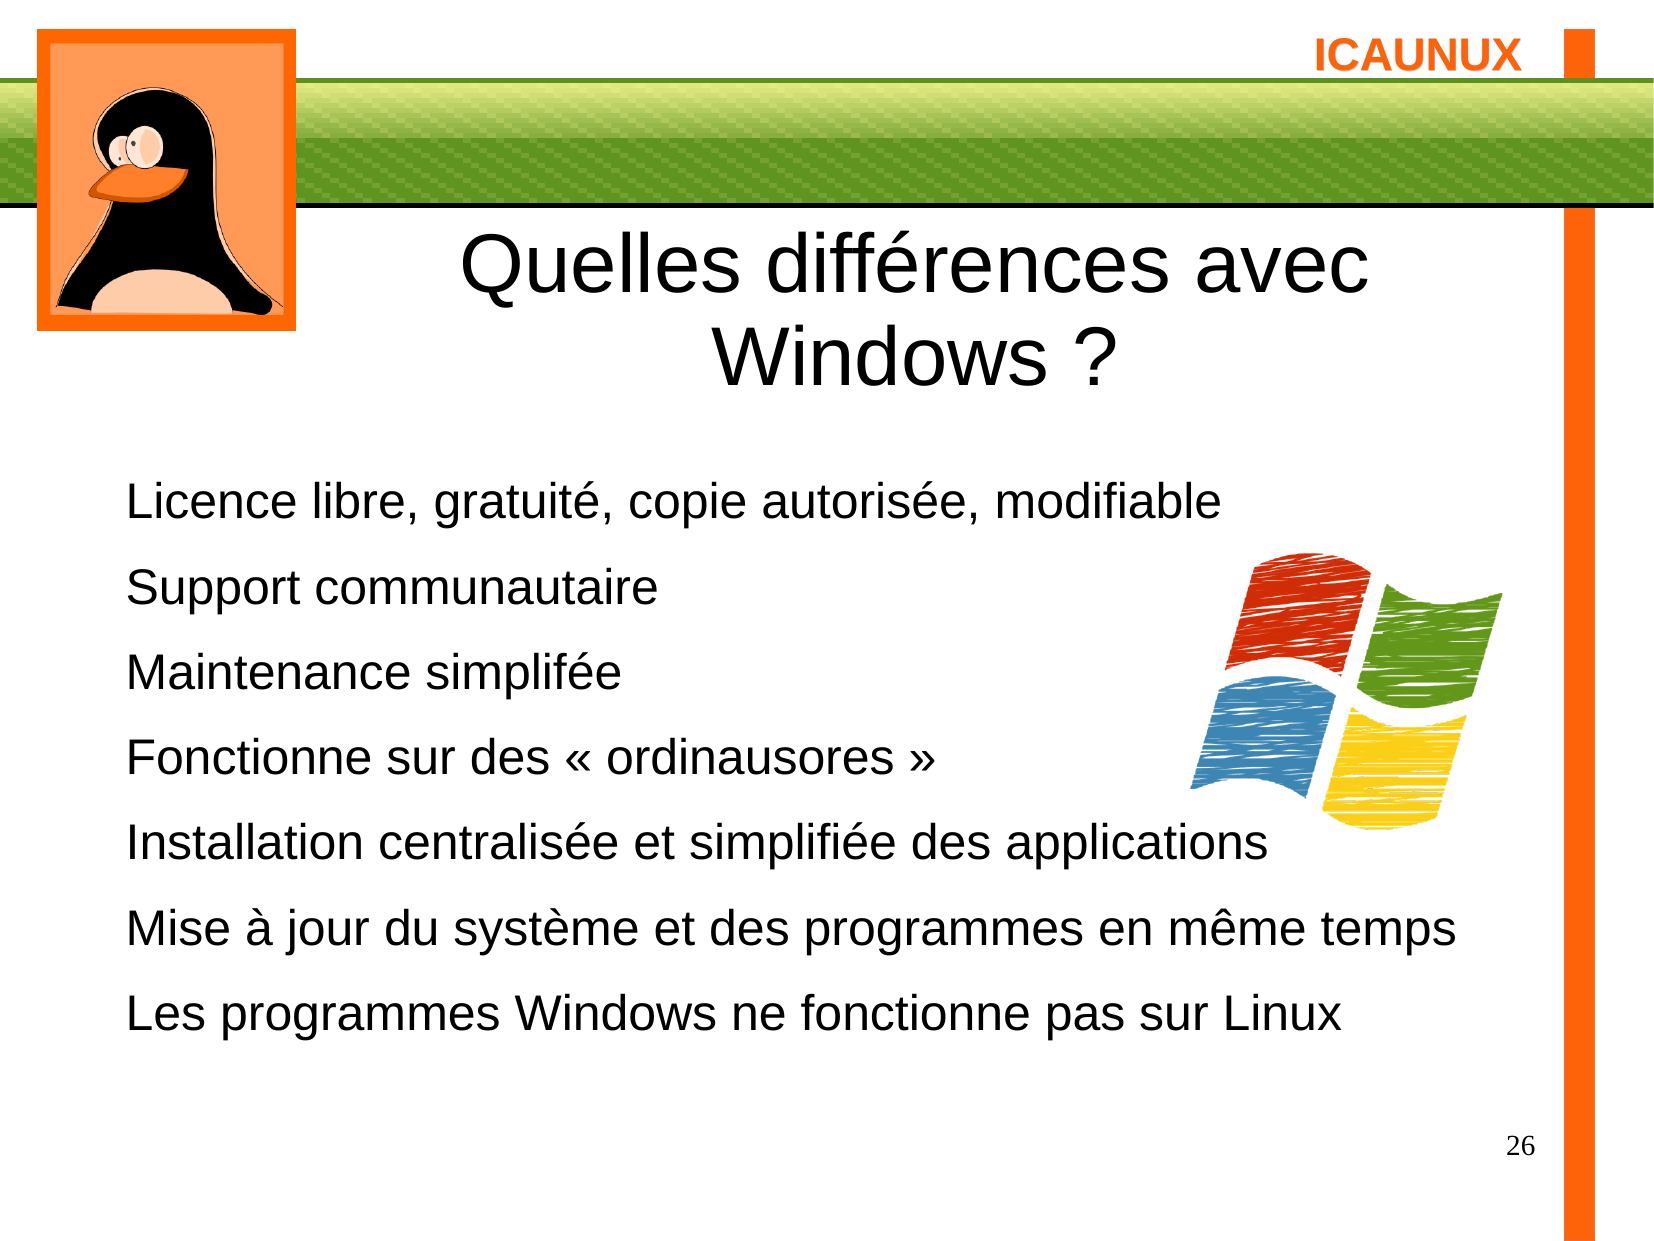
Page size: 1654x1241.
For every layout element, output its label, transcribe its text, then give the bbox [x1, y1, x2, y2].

list Licence libre, gratuité, copie autorisée, modifiable Support communautaire Maintenance simplifée Fonctionne sur des « ordinausores » Installation centralisée et simplifiée des applications Mise à jour du système et des programmes en même temps Les programmes Windows ne fonctionne pas sur Linux [125, 473, 1549, 1179]
title Quelles différences avec Windows ? [324, 216, 1506, 403]
picture [1137, 483, 1555, 900]
picture [0, 29, 1654, 331]
